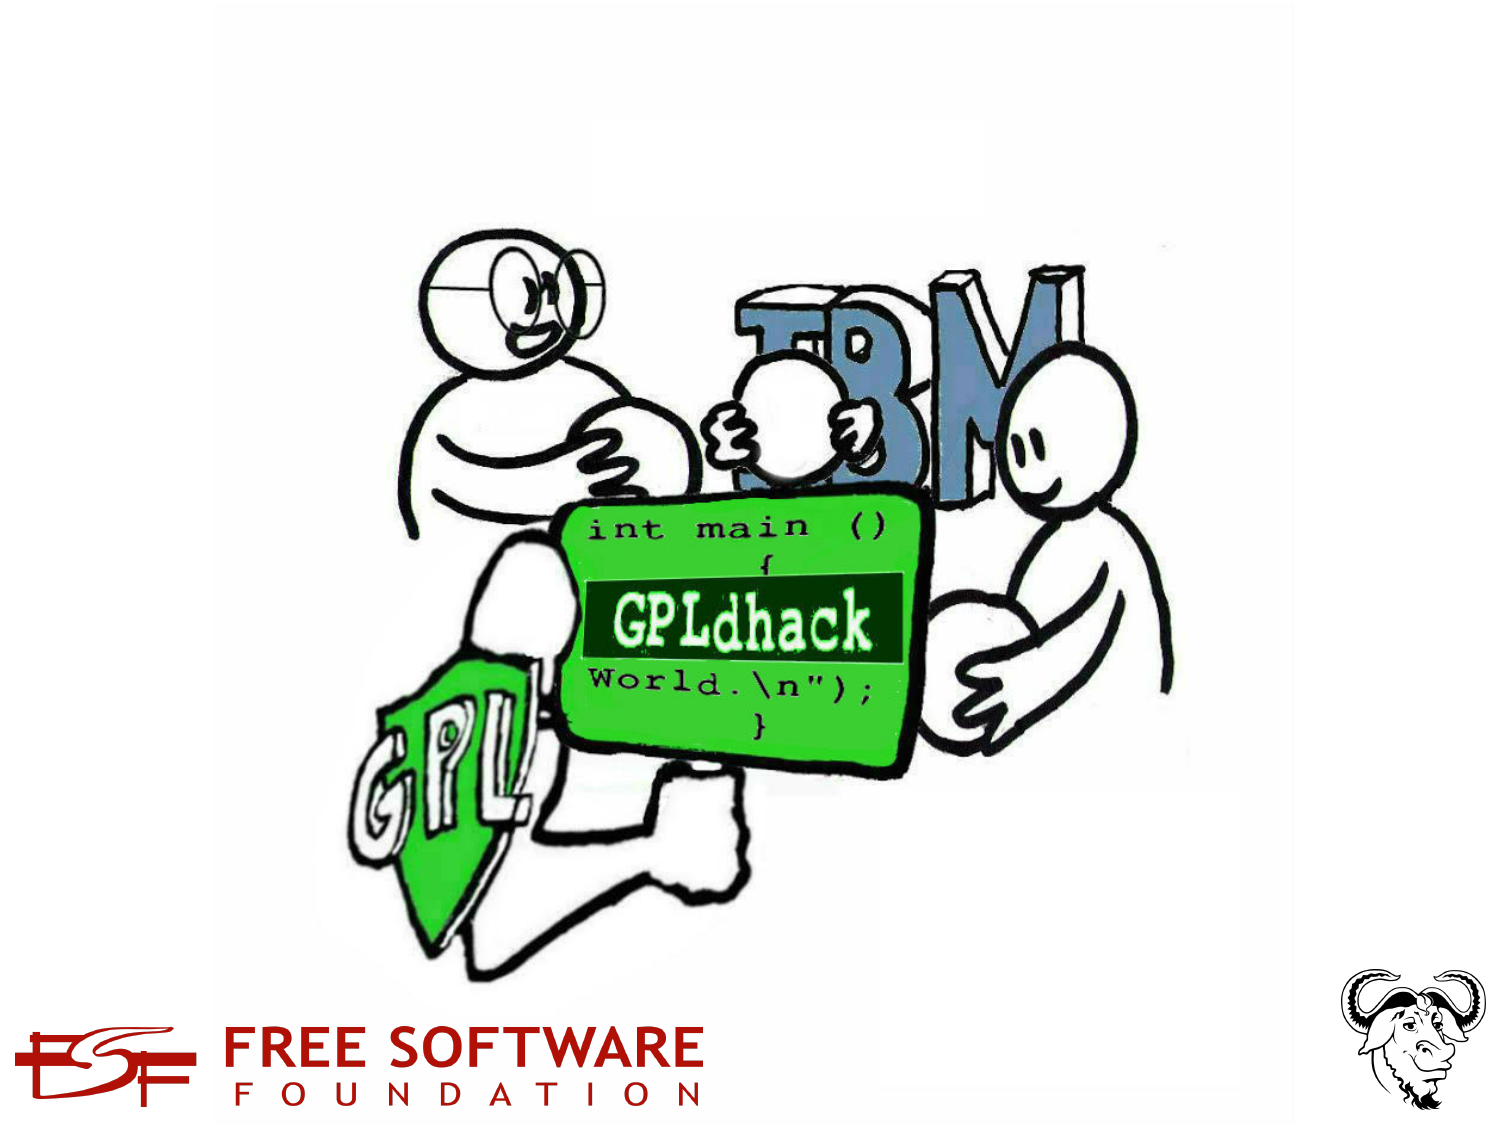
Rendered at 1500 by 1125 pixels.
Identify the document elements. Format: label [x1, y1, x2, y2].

picture [1341, 969, 1486, 1110]
picture [15, 3, 1295, 1125]
